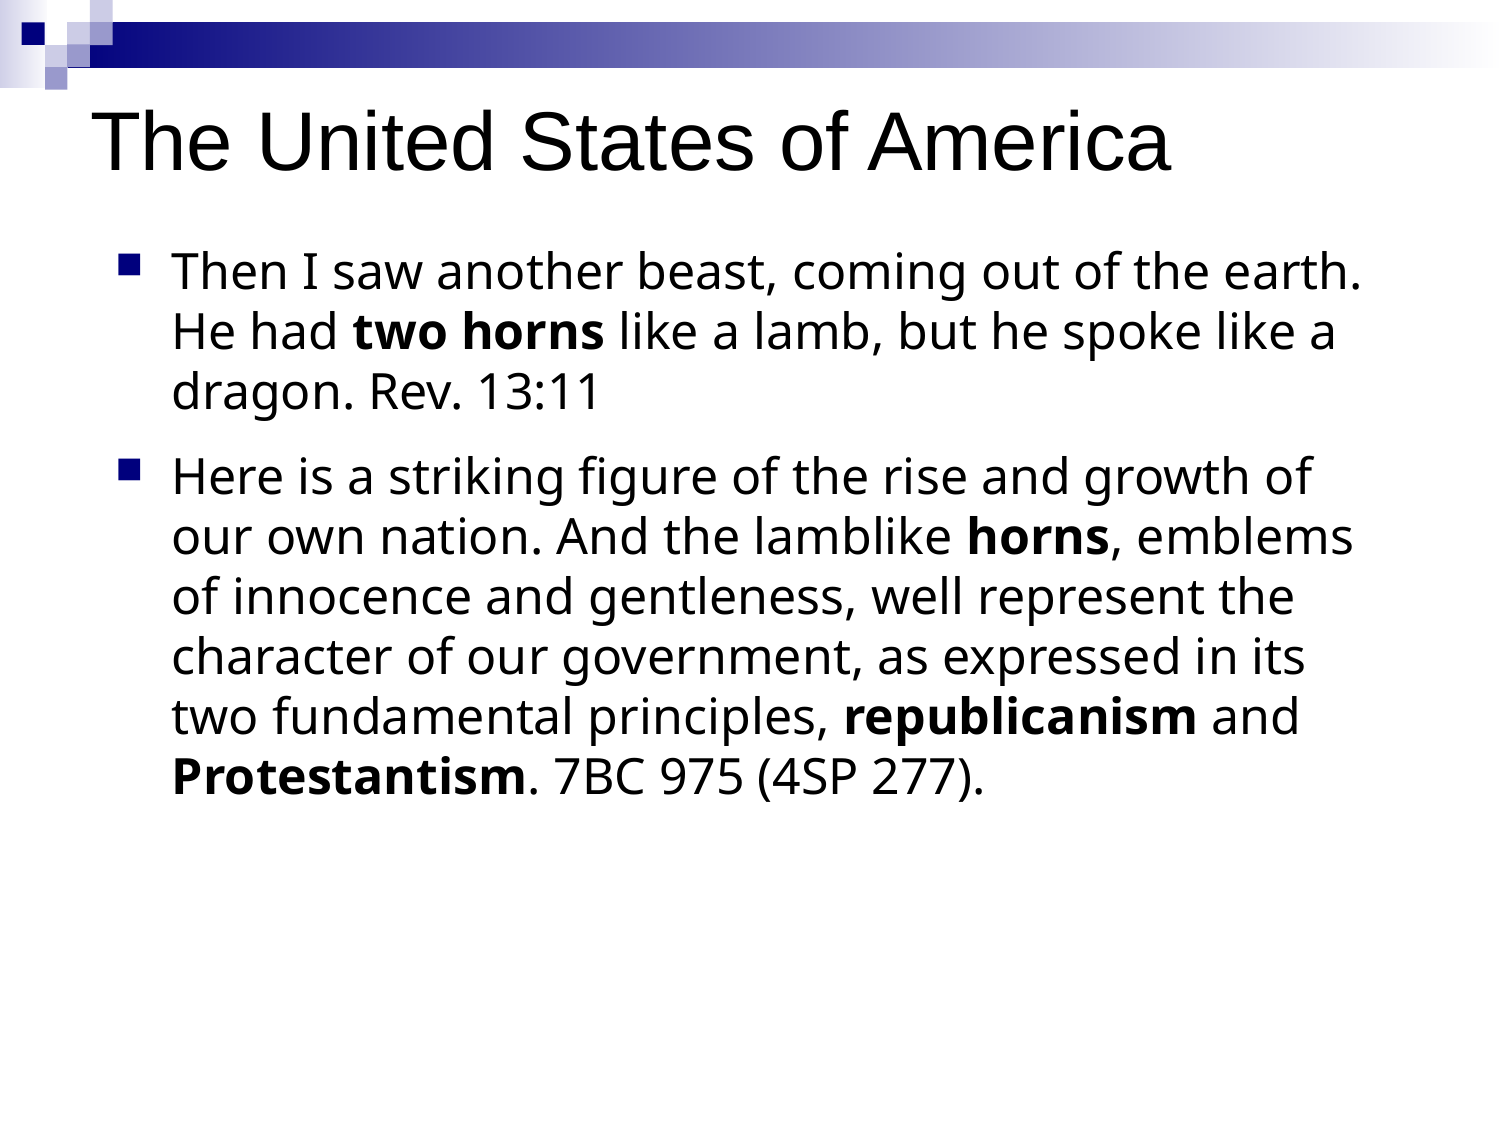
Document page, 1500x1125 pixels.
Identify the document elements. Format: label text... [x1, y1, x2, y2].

title The United States of America [75, 66, 1425, 208]
list Then I saw another beast, coming out of the earth. He had two horns like a lamb, but he spoke like a dragon. Rev. 13:11 Here is a striking figure of the rise and growth of our own nation. And the lamblike horns, emblems of innocence and gentleness, well represent the character of our government, as expressed in its two fundamental principles, republicanism and Protestantism. 7BC 975 (4SP 277). [100, 231, 1400, 924]
